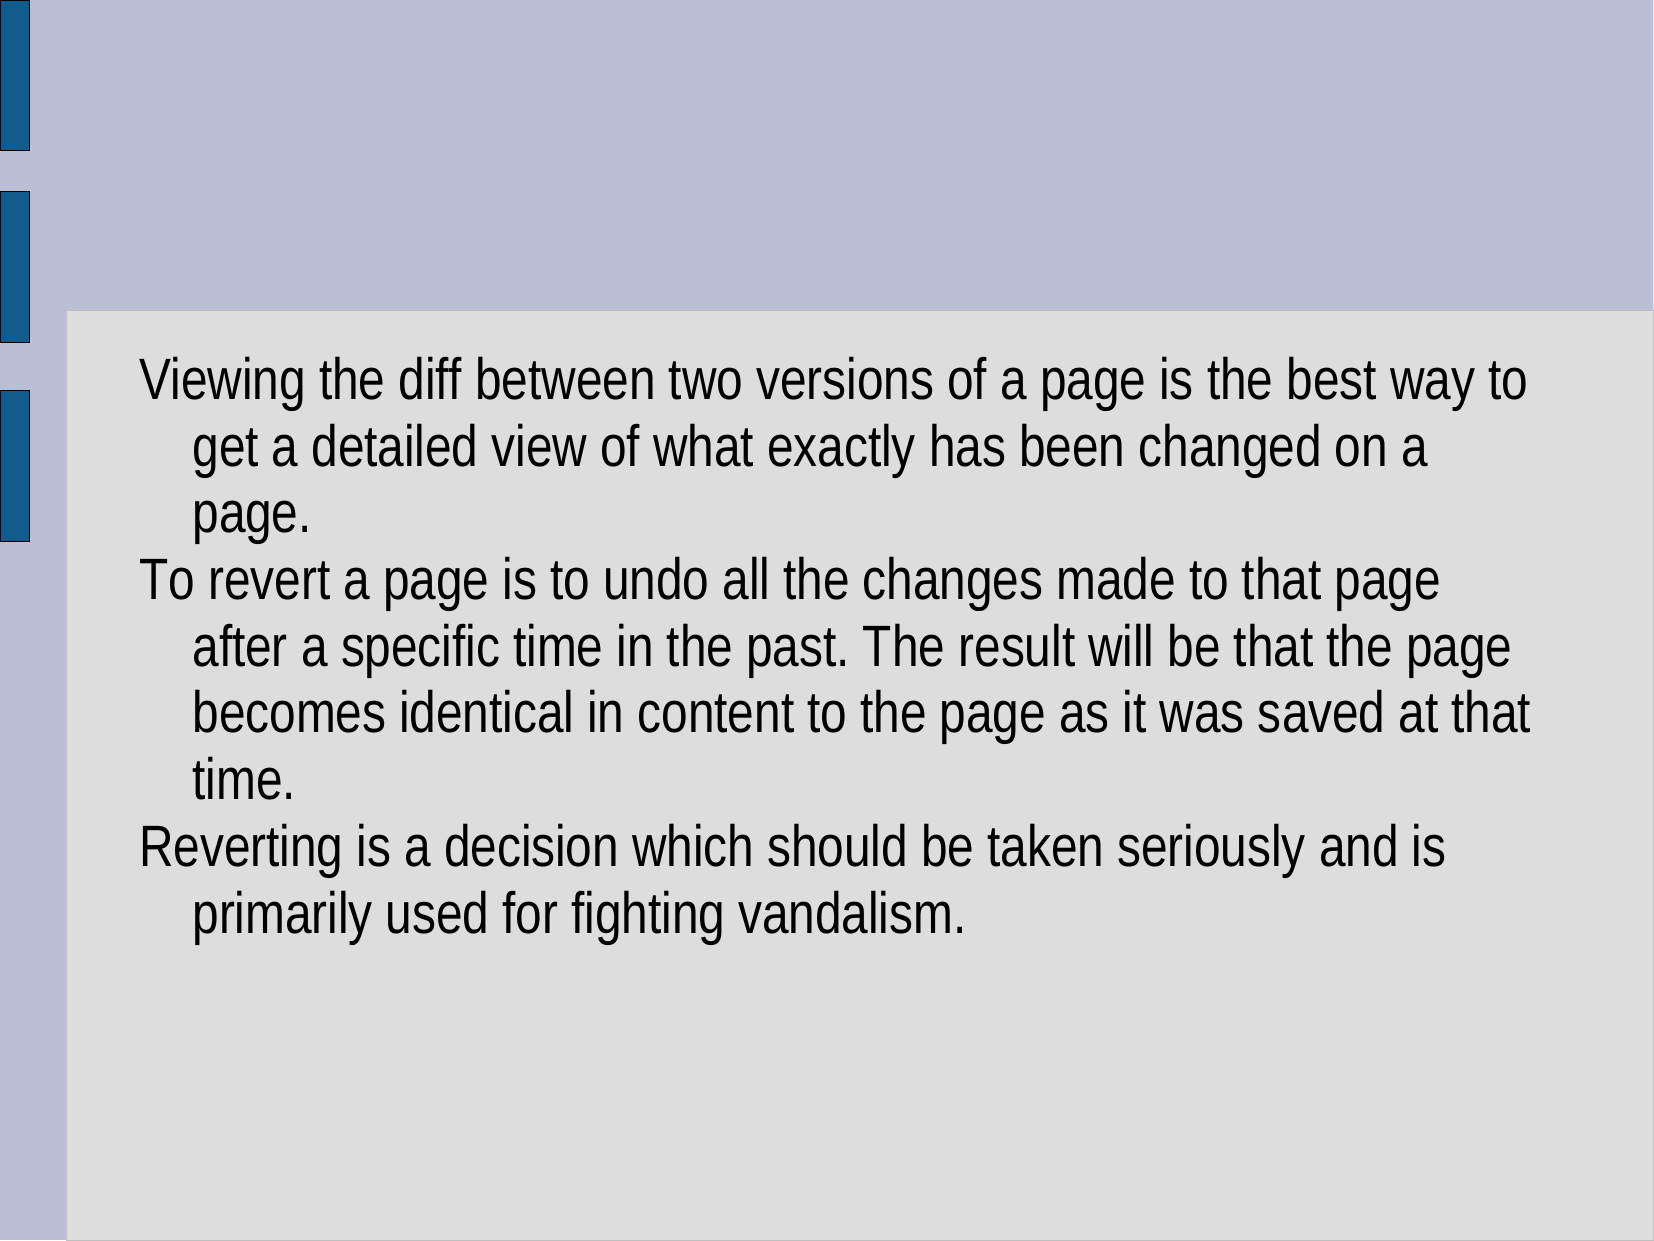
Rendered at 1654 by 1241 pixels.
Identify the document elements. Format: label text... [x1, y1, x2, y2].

list Viewing the diff between two versions of a page is the best way to get a detailed view of what exactly has been changed on a page. To revert a page is to undo all the changes made to that page after a specific time in the past. The result will be that the page becomes identical in content to the page as it was saved at that time. Reverting is a decision which should be taken seriously and is primarily used for fighting vandalism. [121, 344, 1534, 1127]
